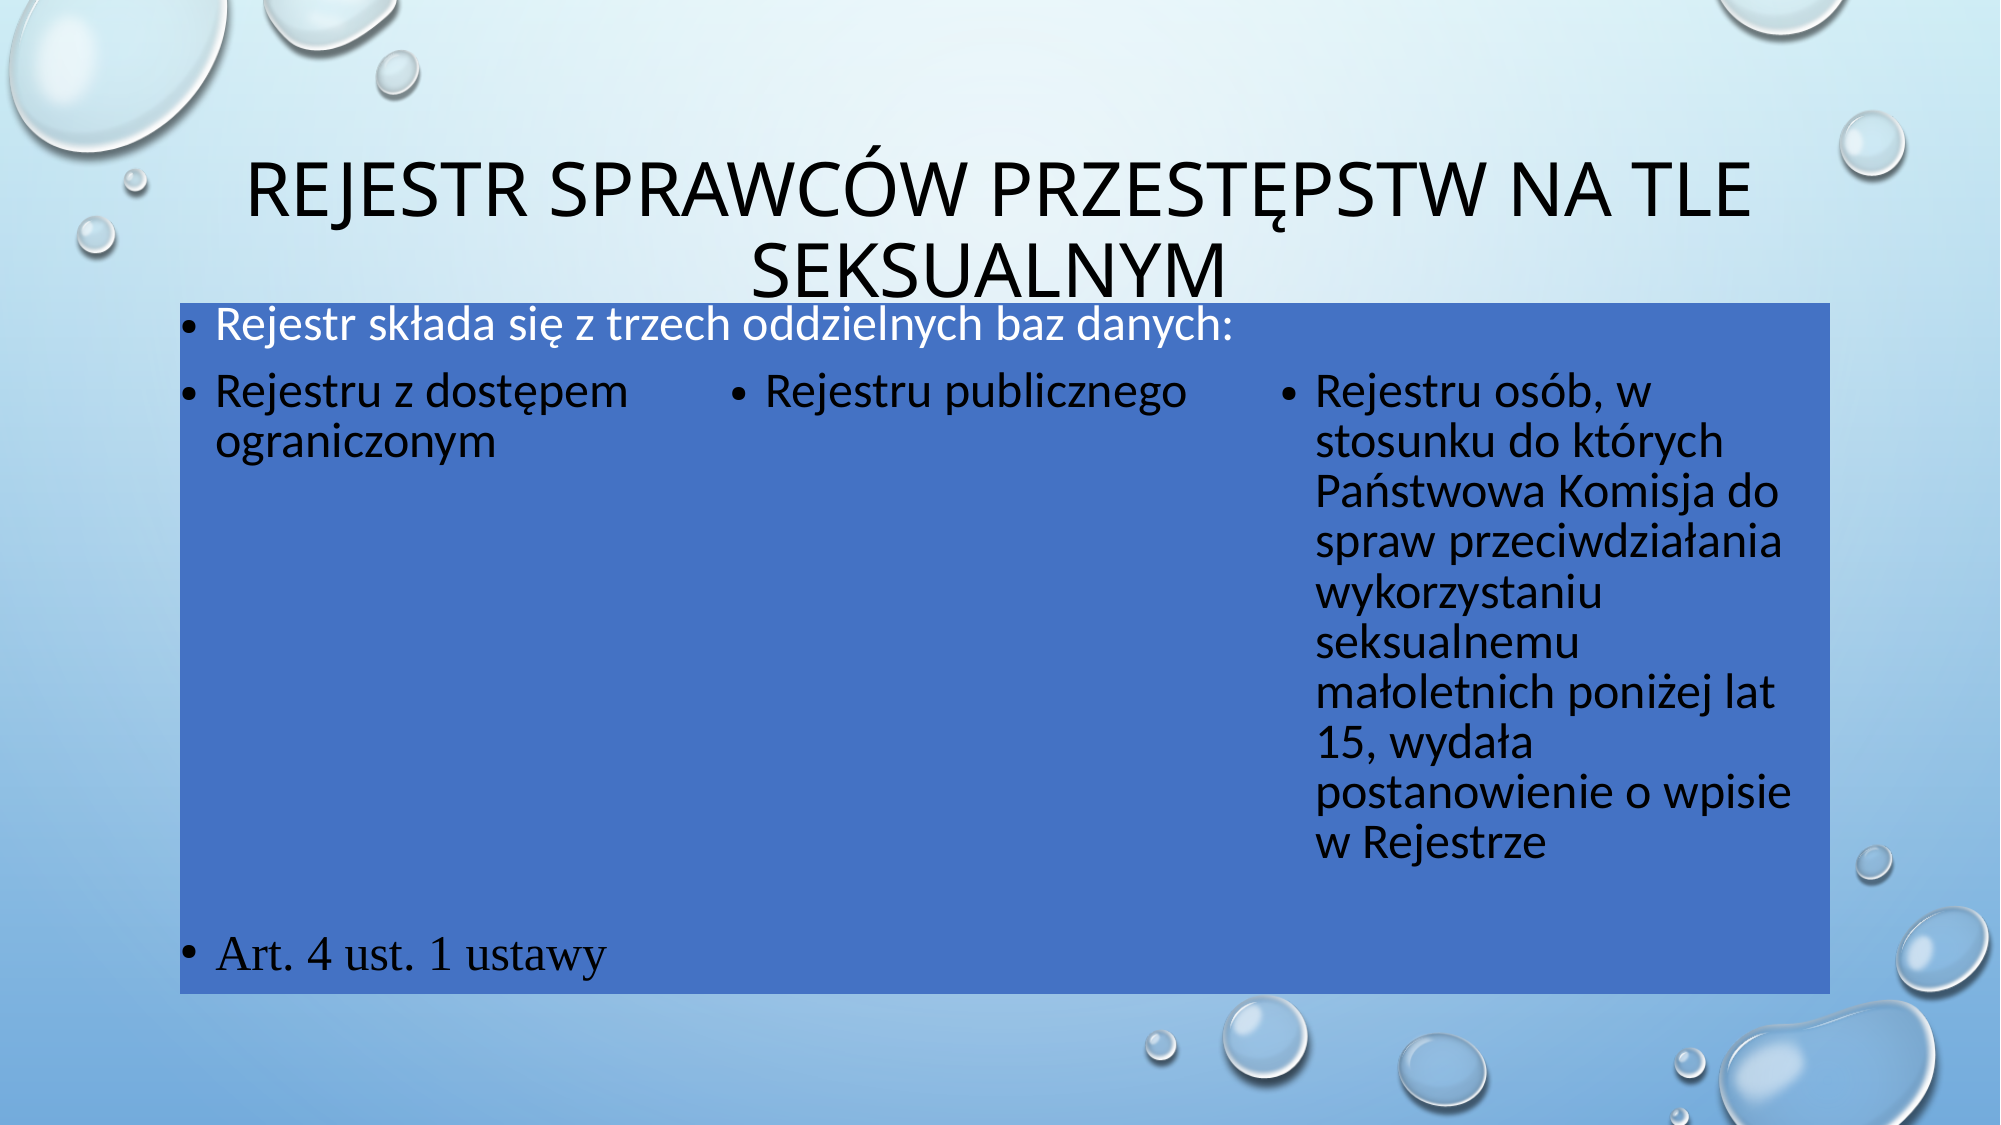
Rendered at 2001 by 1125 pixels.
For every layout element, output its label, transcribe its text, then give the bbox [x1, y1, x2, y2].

title Rejestr Sprawców Przestępstw na Tle Seksualnym [149, 101, 1851, 364]
table_cell Rejestru osób, w stosunku do których Państwowa Komisja do spraw przeciwdziałania wykorzystaniu seksualnemu małoletnich poniżej lat 15, wydała postanowienie o wpisie w Rejestrze [1280, 370, 1830, 926]
table_cell Rejestru publicznego [730, 370, 1280, 926]
table_header Rejestr składa się z trzech oddzielnych baz danych: [180, 303, 1830, 370]
table_cell Rejestru z dostępem ograniczonym [180, 370, 730, 926]
table_cell Art. 4 ust. 1 ustawy [180, 926, 1830, 994]
